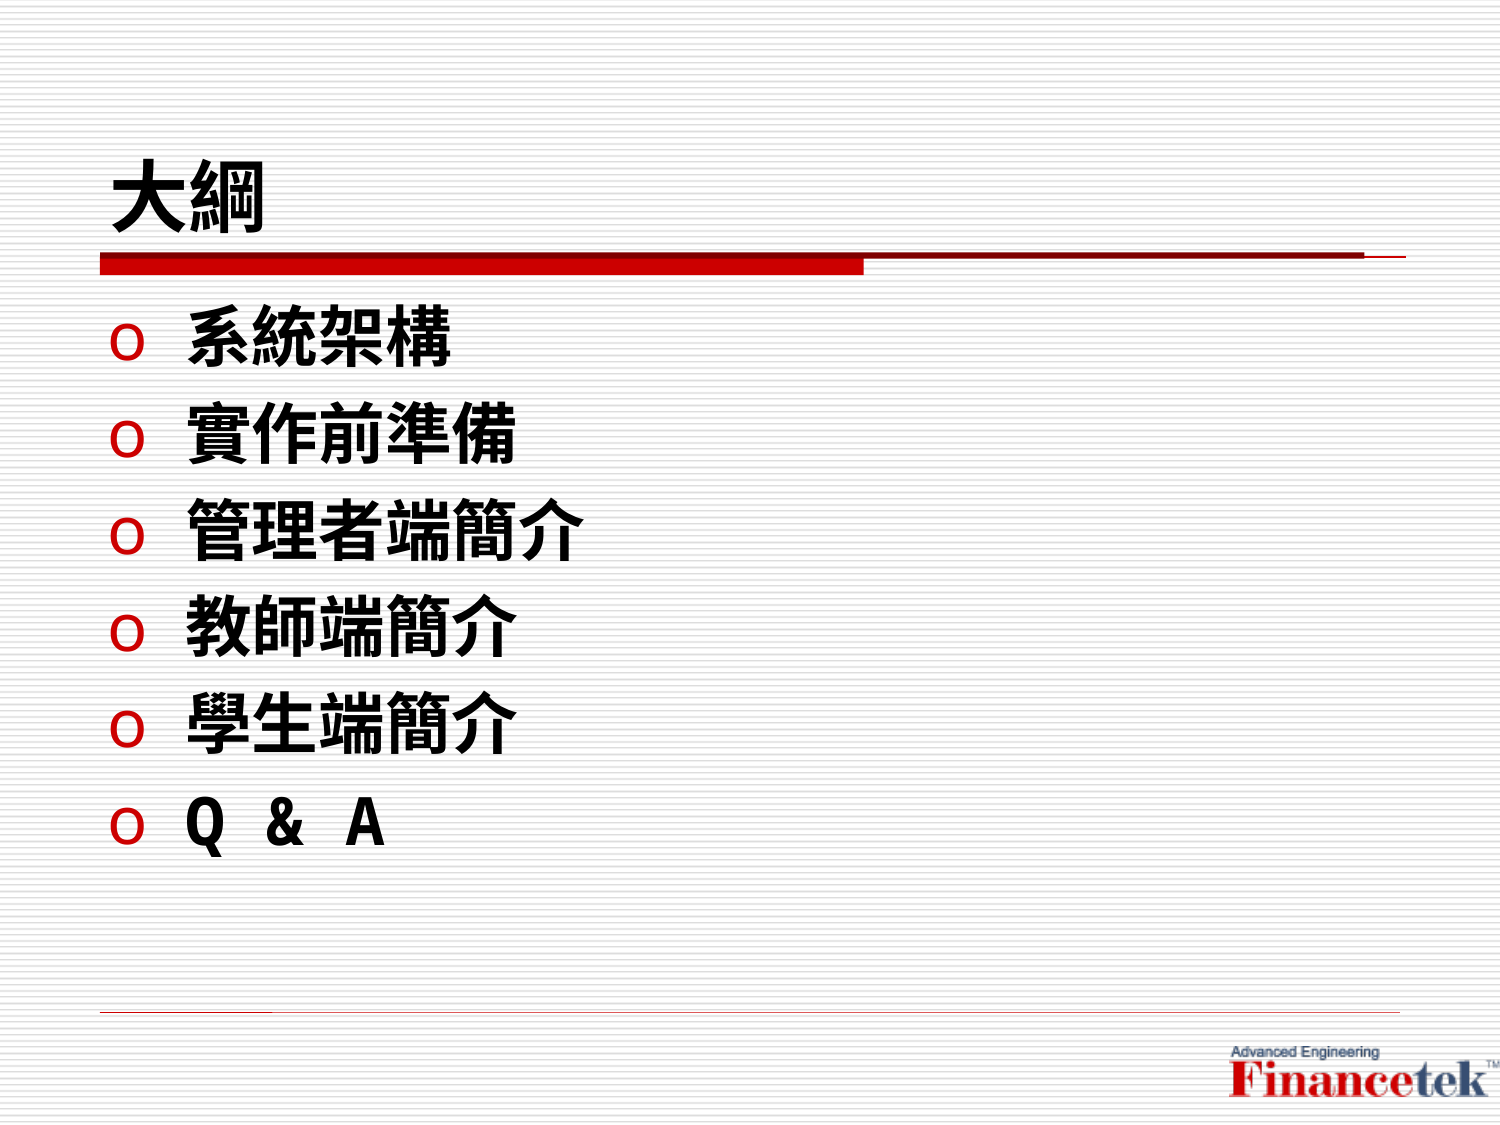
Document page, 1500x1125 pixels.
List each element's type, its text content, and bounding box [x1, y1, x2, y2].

title 大綱 [94, 50, 1407, 250]
list 系統架構 實作前準備 管理者端簡介 教師端簡介 學生端簡介 Q & A [92, 287, 1406, 1035]
